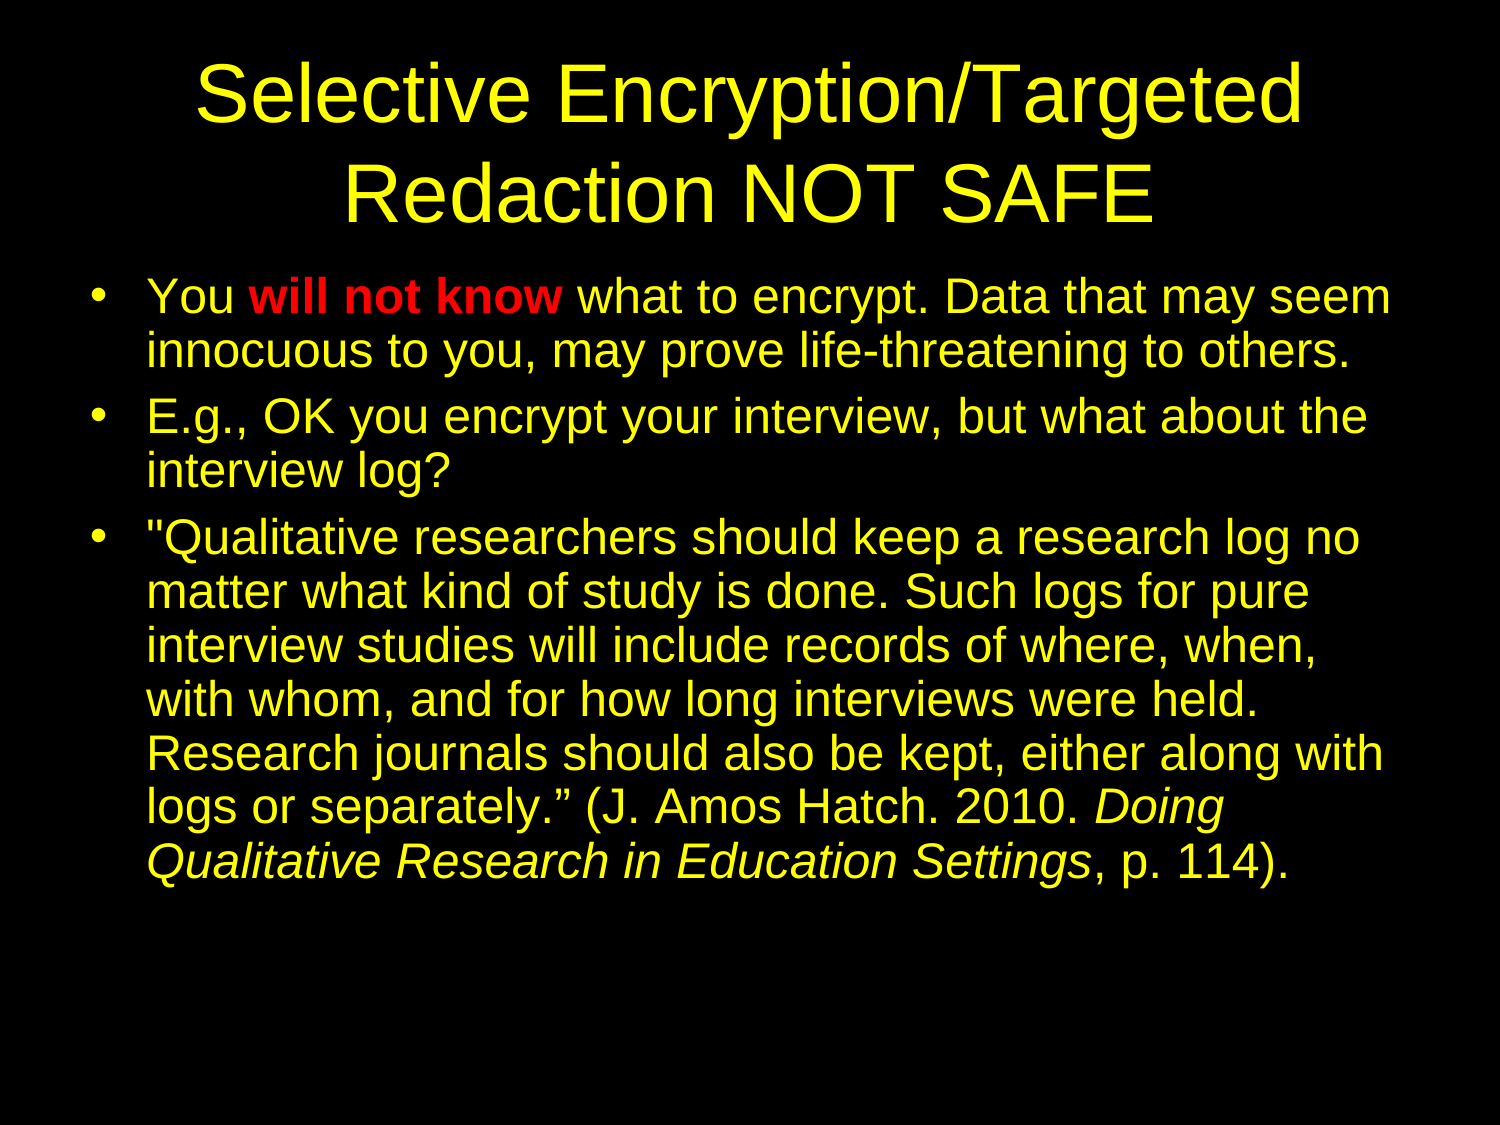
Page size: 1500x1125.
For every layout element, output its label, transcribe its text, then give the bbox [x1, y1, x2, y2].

title Selective Encryption/Targeted Redaction NOT SAFE [75, 31, 1426, 247]
list You will not know what to encrypt. Data that may seem innocuous to you, may prove life-threatening to others. E.g., OK you encrypt your interview, but what about the interview log? "Qualitative researchers should keep a research log no matter what kind of study is done. Such logs for pure interview studies will include records of where, when, with whom, and for how long interviews were held. Research journals should also be kept, either along with logs or separately.” (J. Amos Hatch. 2010. Doing Qualitative Research in Education Settings, p. 114). [75, 262, 1426, 1006]
